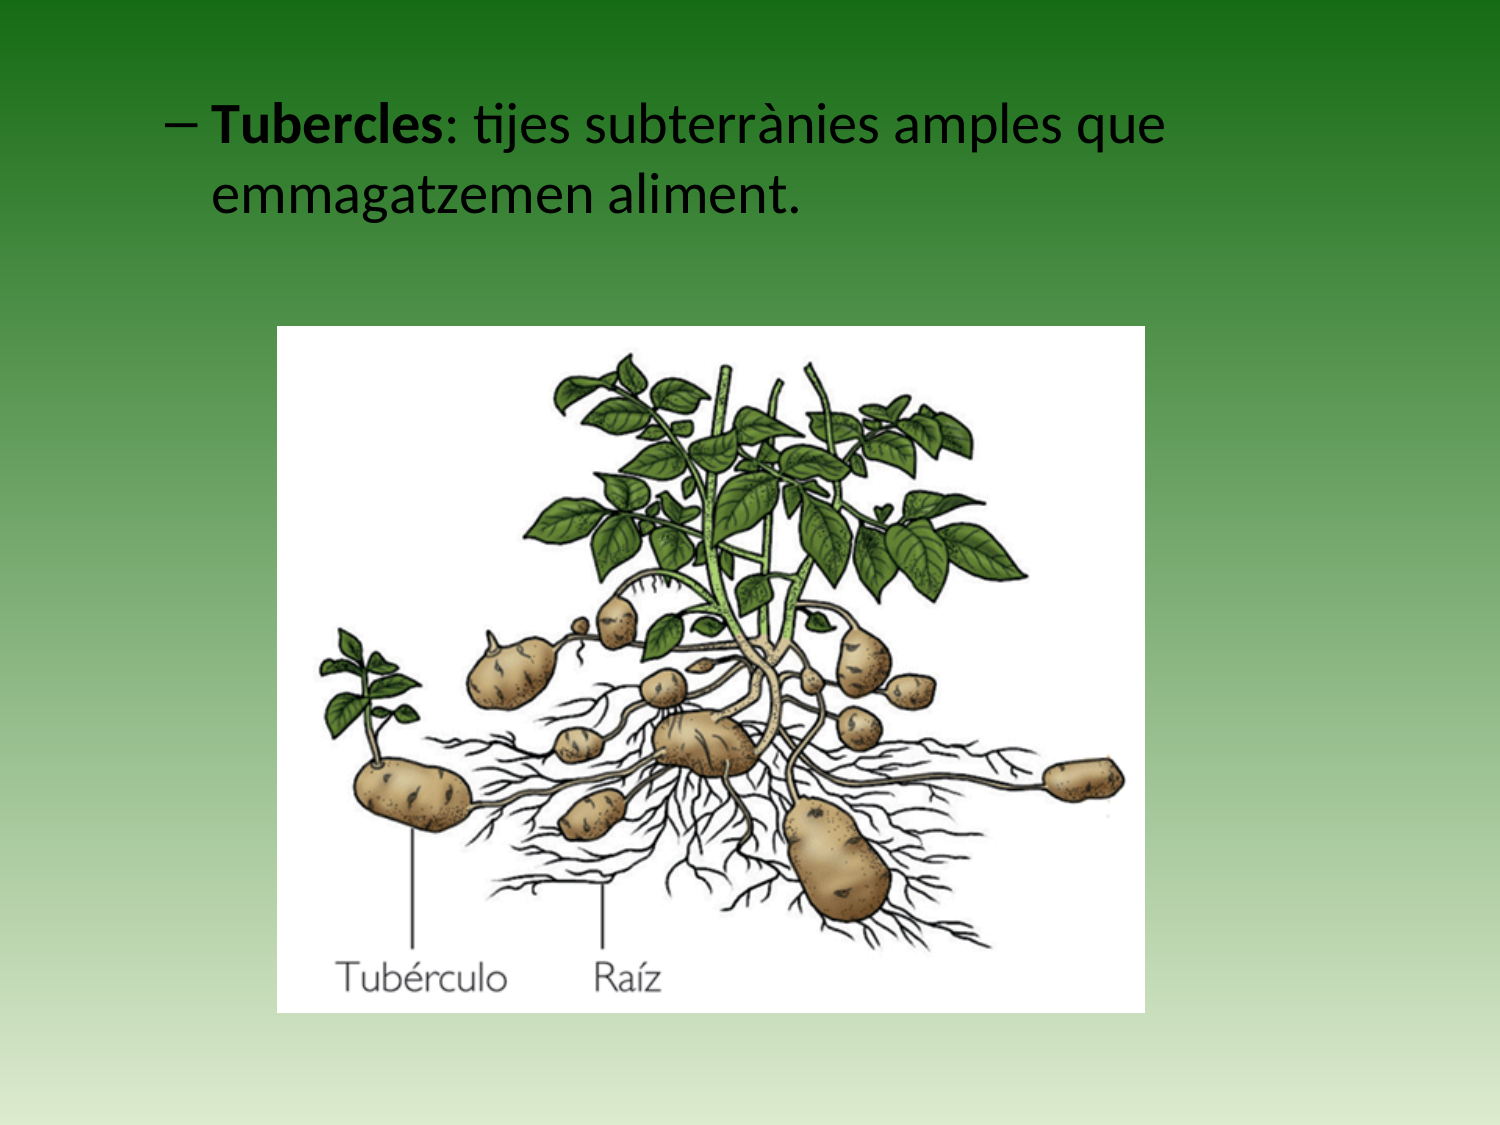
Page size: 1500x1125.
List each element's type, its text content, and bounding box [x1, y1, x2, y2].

list Tubercles: tijes subterrànies amples que emmagatzemen aliment. [75, 78, 1426, 256]
picture [277, 326, 1145, 1013]
